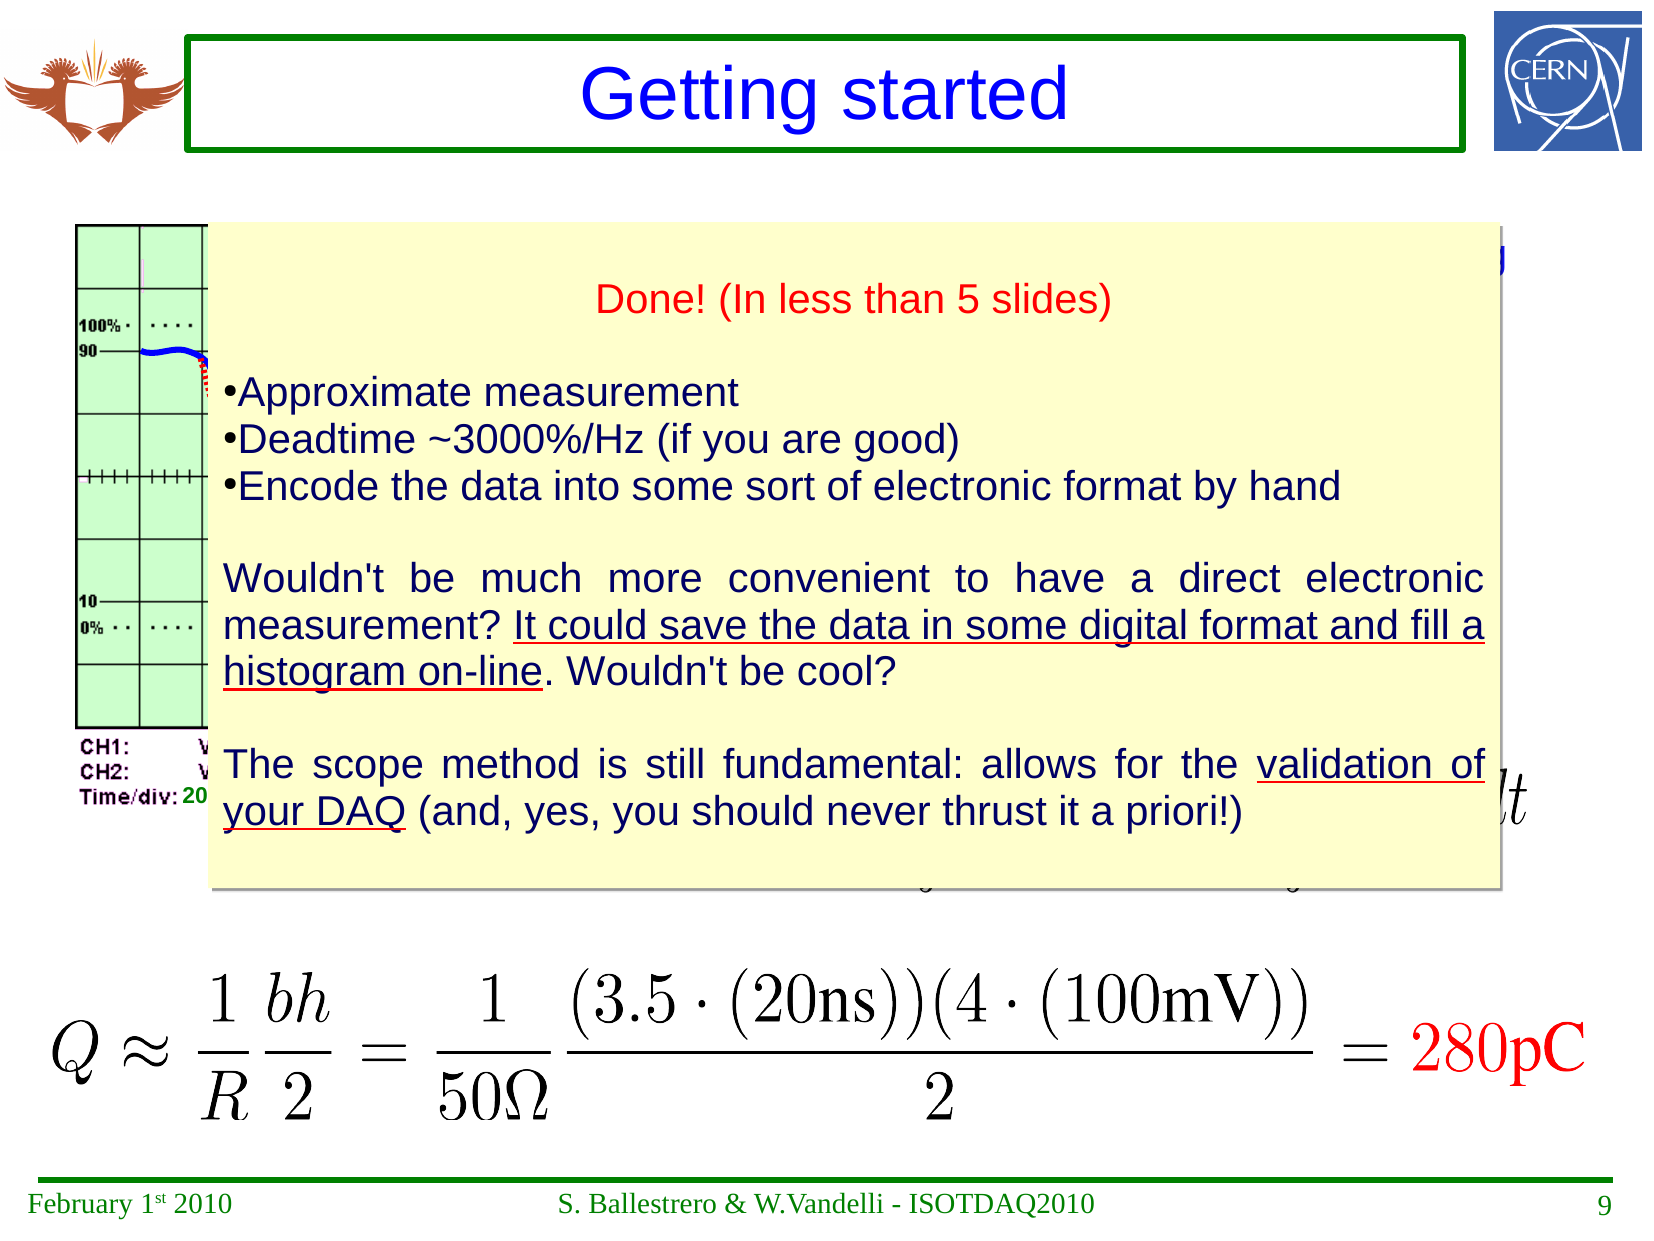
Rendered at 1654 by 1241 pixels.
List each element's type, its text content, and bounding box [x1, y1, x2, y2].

picture [1494, 11, 1642, 151]
picture [45, 967, 1587, 1120]
list Approximate Q measurement using oscilloscope [787, 231, 1571, 1050]
picture [0, 29, 188, 151]
text_box Done! (In less than 5 slides) Approximate measurement Deadtime ~3000%/Hz (if you are good) Encode the data into some sort of electronic format by hand Wouldn't be much more convenient to have a direct electronic measurement? It could save the data in some digital format and fill a histogram on-line. Wouldn't be cool? The scope method is still fundamental: allows for the validation of your DAQ (and, yes, you should never thrust it a priori!) [208, 222, 1501, 889]
title Getting started [187, 37, 1463, 151]
picture [75, 224, 208, 811]
text_box 20ns [167, 775, 208, 821]
